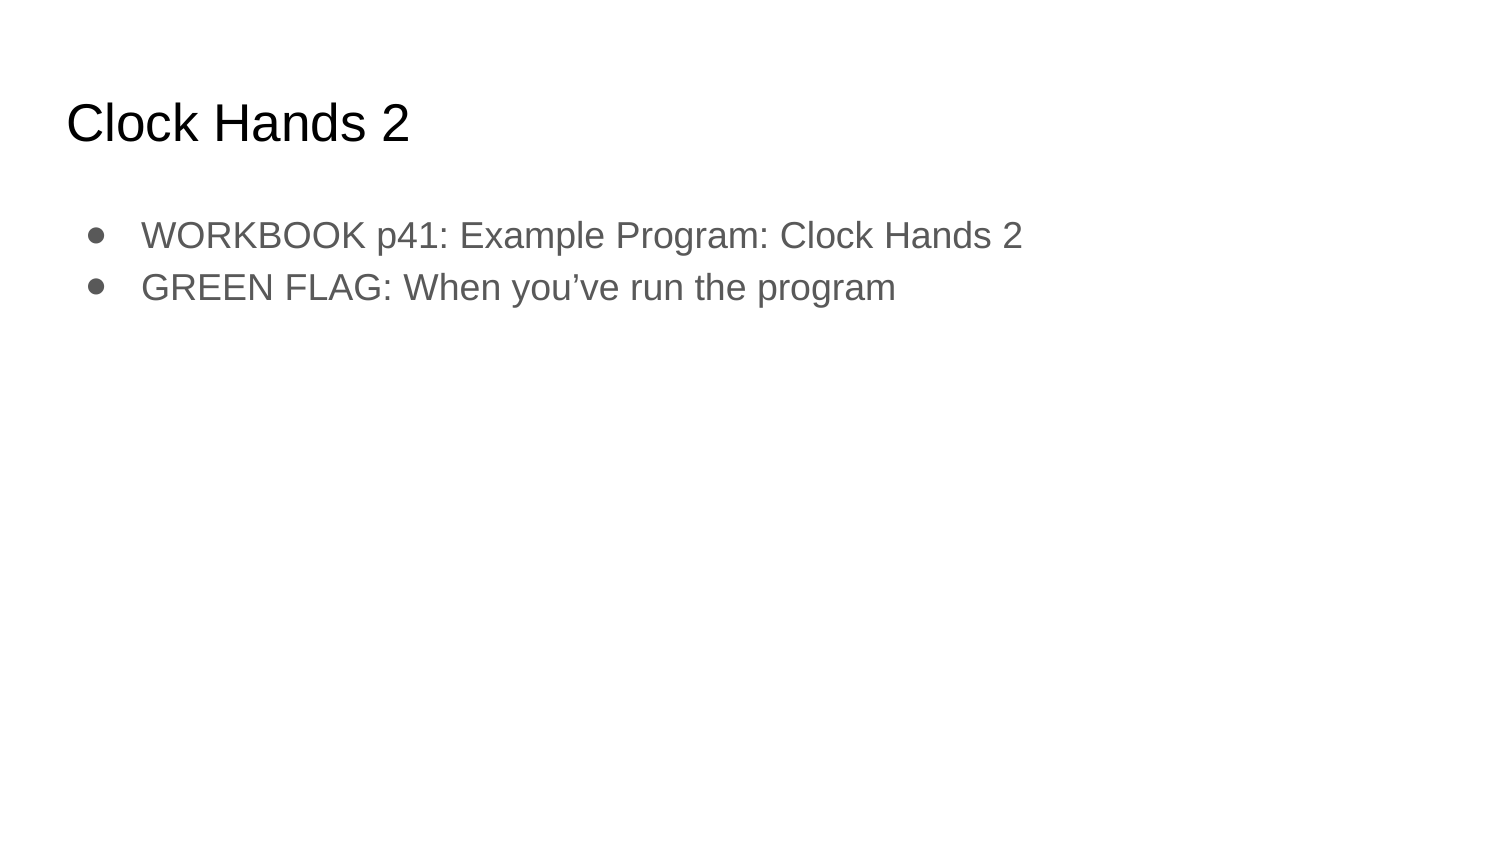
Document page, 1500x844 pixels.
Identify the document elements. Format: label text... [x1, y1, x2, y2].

list WORKBOOK p41: Example Program: Clock Hands 2 GREEN FLAG: When you’ve run the program [51, 189, 1449, 750]
title Clock Hands 2 [51, 72, 1449, 167]
